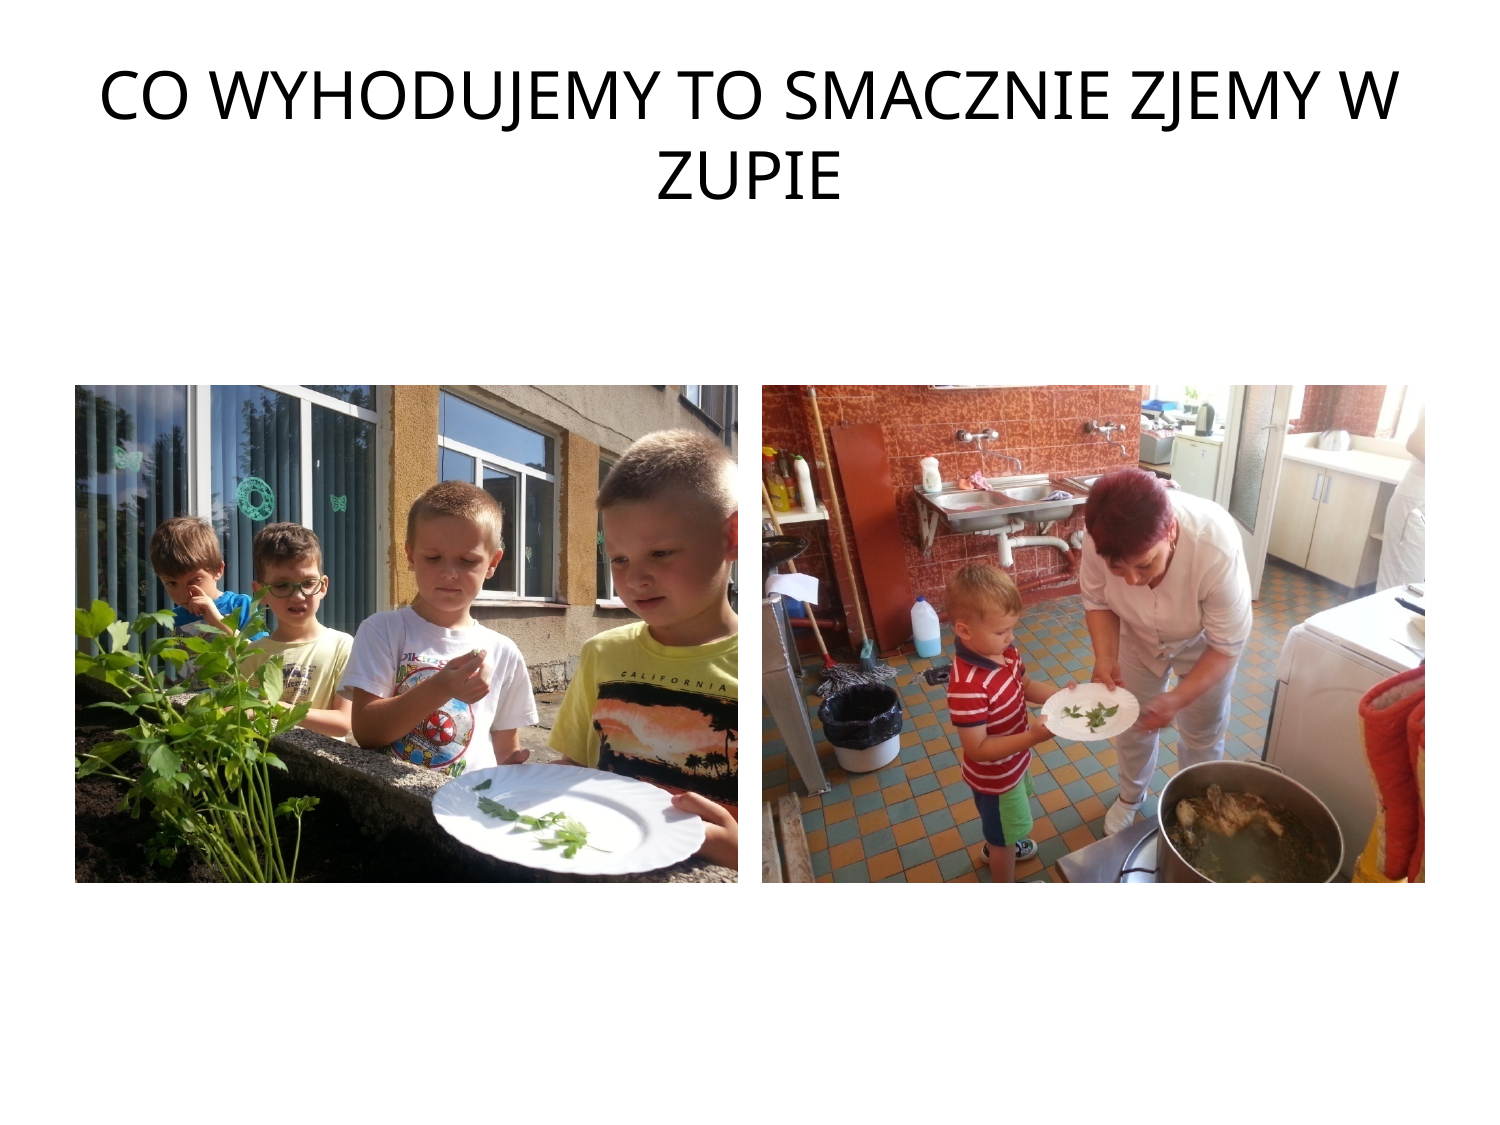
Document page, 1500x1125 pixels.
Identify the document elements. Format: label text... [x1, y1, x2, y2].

picture [75, 385, 738, 883]
picture [762, 385, 1425, 883]
title CO WYHODUJEMY TO SMACZNIE ZJEMY W ZUPIE [75, 45, 1425, 233]
